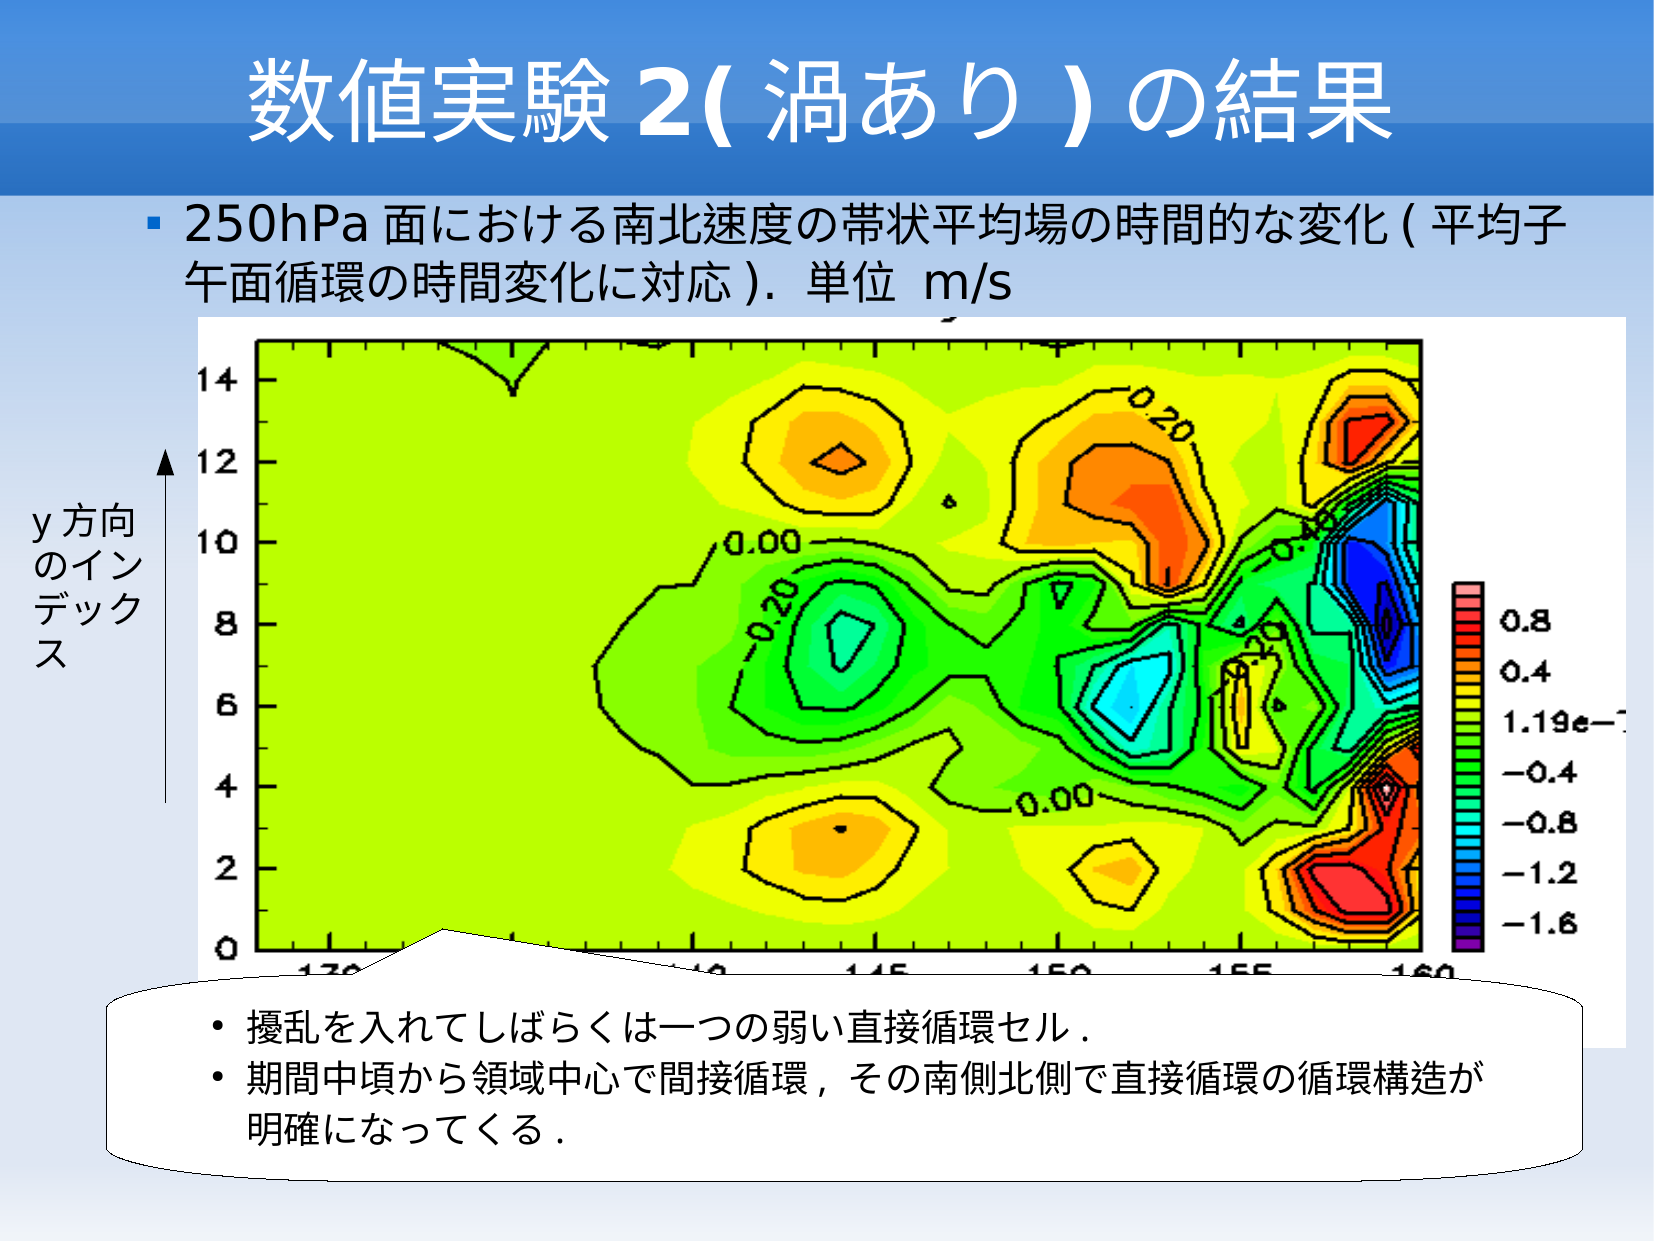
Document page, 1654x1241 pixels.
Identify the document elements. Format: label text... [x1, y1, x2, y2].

title 数値実験2(渦あり)の結果 [76, 7, 1565, 194]
text_box y方向のインデックス [17, 486, 178, 827]
list 250hPa面における南北速度の帯状平均場の時間的な変化(平均子午面循環の時間変化に対応). 単位 m/s [0, 194, 1577, 999]
picture [0, 0, 1654, 1241]
text_box 擾乱を入れてしばらくは一つの弱い直接循環セル. 期間中頃から領域中心で間接循環, その南側北側で直接循環の循環構造が明確になってくる. [106, 928, 1583, 1182]
